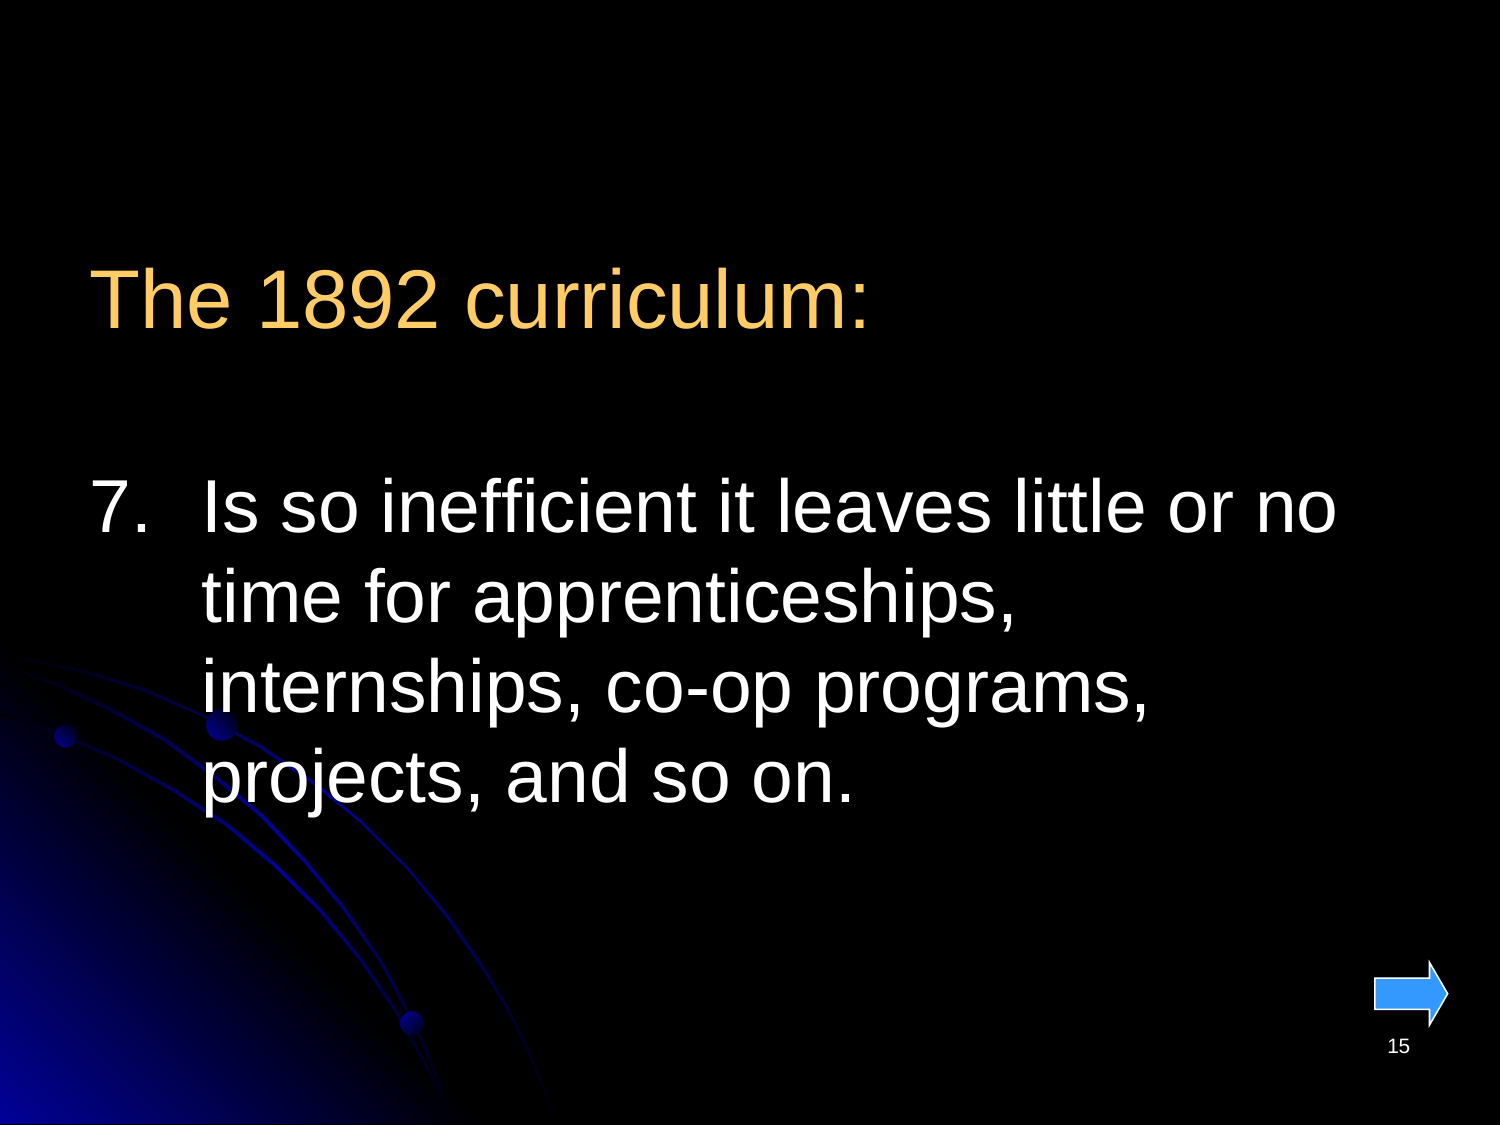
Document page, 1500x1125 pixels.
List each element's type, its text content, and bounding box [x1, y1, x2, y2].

text_box 7. Is so inefficient it leaves little or no time for apprenticeships, internships, co-op programs, projects, and so on. [74, 449, 1388, 826]
text_box The 1892 curriculum: [75, 237, 1351, 353]
text_box [1374, 962, 1448, 1026]
